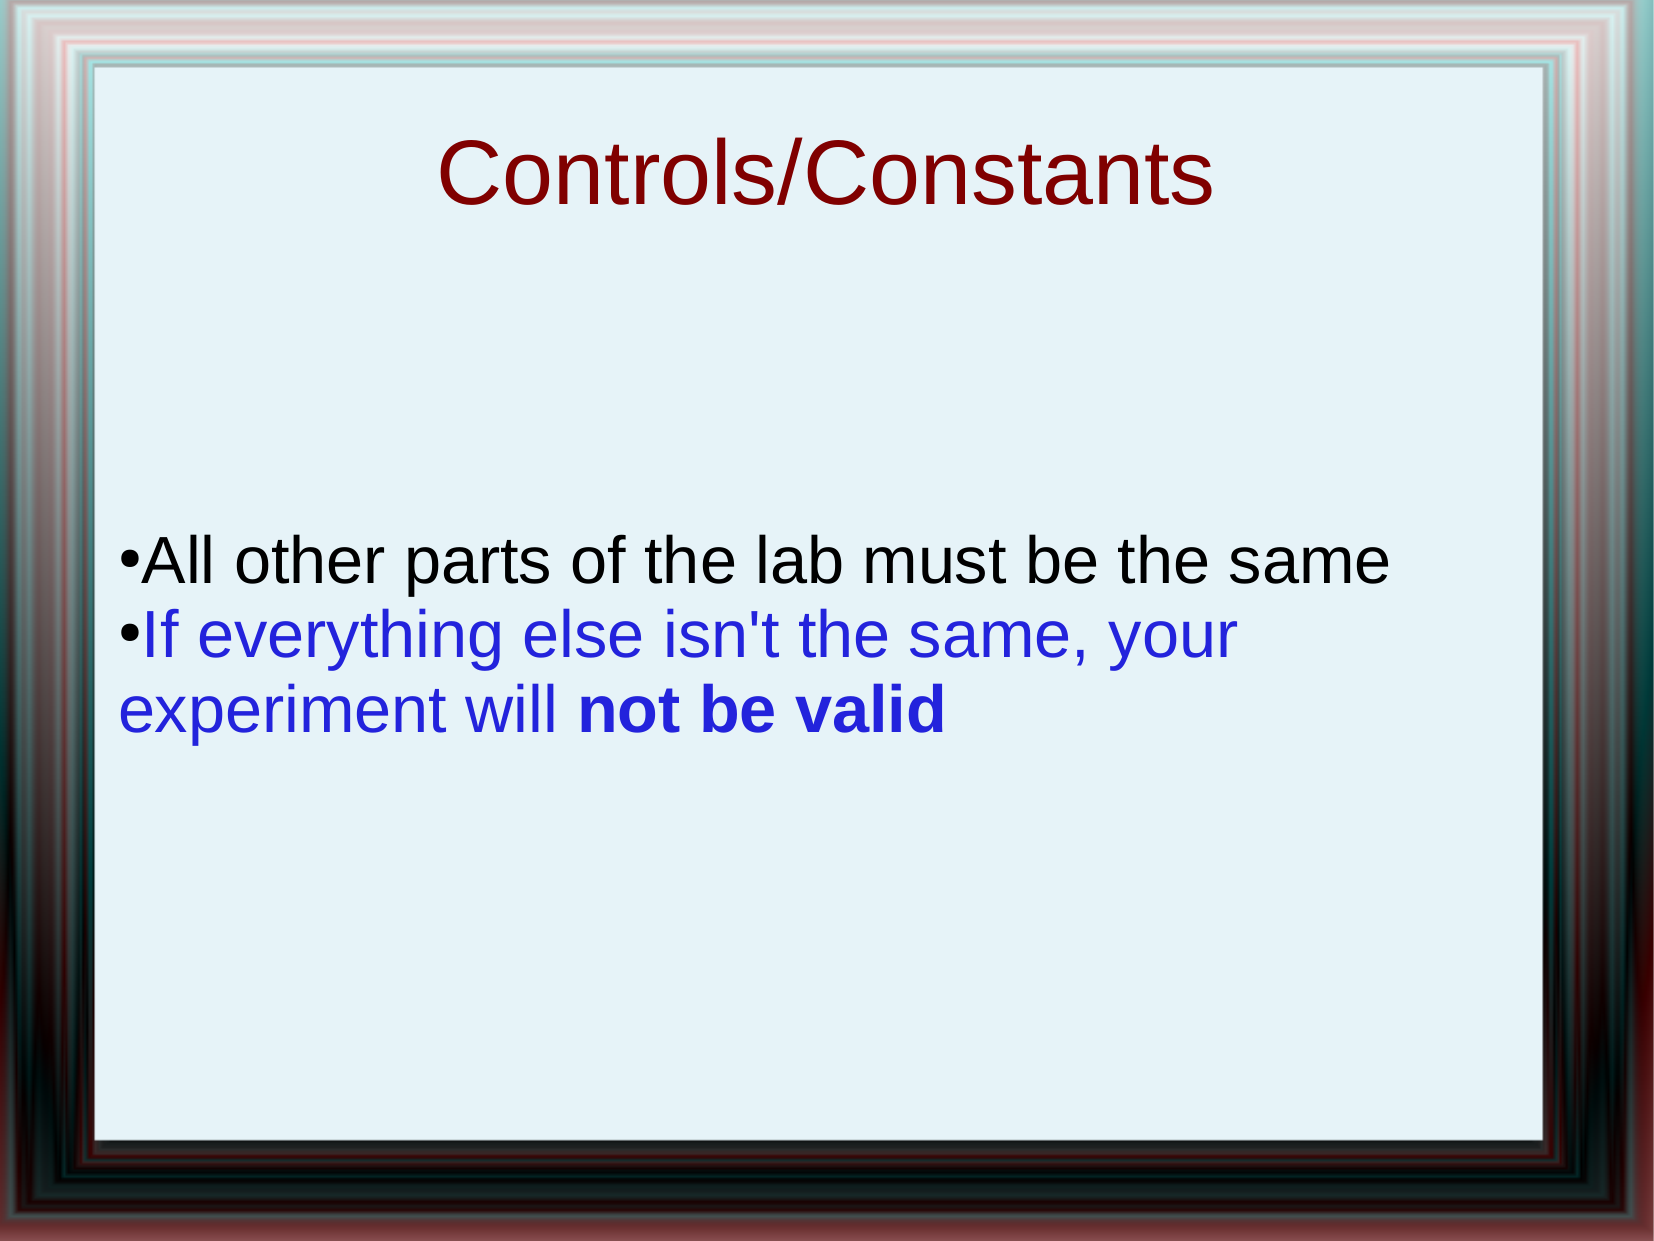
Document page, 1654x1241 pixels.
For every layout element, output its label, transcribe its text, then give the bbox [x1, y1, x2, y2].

title Controls/Constants [118, 95, 1536, 250]
subtitle All other parts of the lab must be the same If everything else isn't the same, your experiment will not be valid [118, 332, 1506, 938]
picture [0, 0, 1654, 1241]
